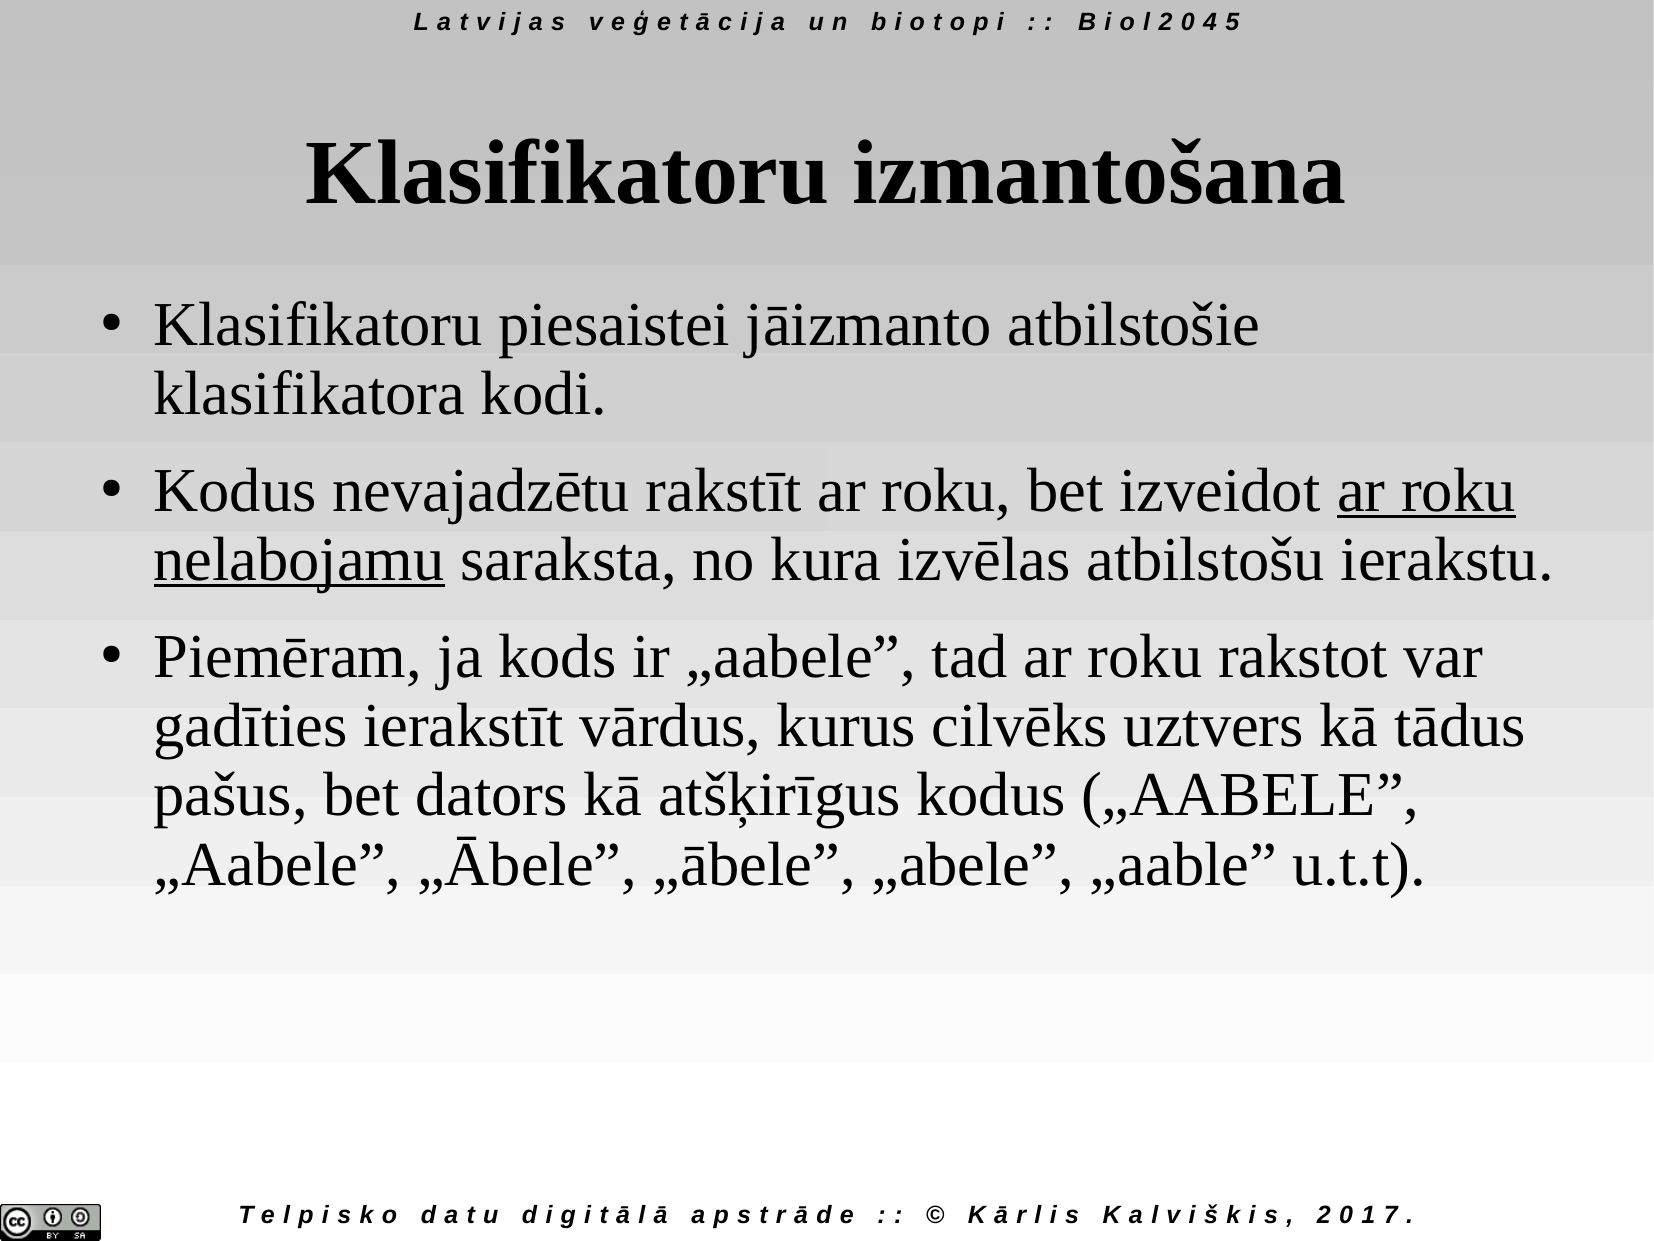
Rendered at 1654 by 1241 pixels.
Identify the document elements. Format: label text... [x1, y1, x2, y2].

picture [0, 0, 1654, 1241]
list Klasifikatoru piesaistei jāizmanto atbilstošie klasifikatora kodi. Kodus nevajadzētu rakstīt ar roku, bet izveidot ar roku nelabojamu saraksta, no kura izvēlas atbilstošu ierakstu. Piemēram, ja kods ir „aabele”, tad ar roku rakstot var gadīties ierakstīt vārdus, kurus cilvēks uztvers kā tādus pašus, bet dators kā atšķirīgus kodus („AABELE”, „Aabele”, „Ābele”, „ābele”, „abele”, „aable” u.t.t). [82, 289, 1571, 1113]
title Klasifikatoru izmantošana [29, 49, 1625, 296]
